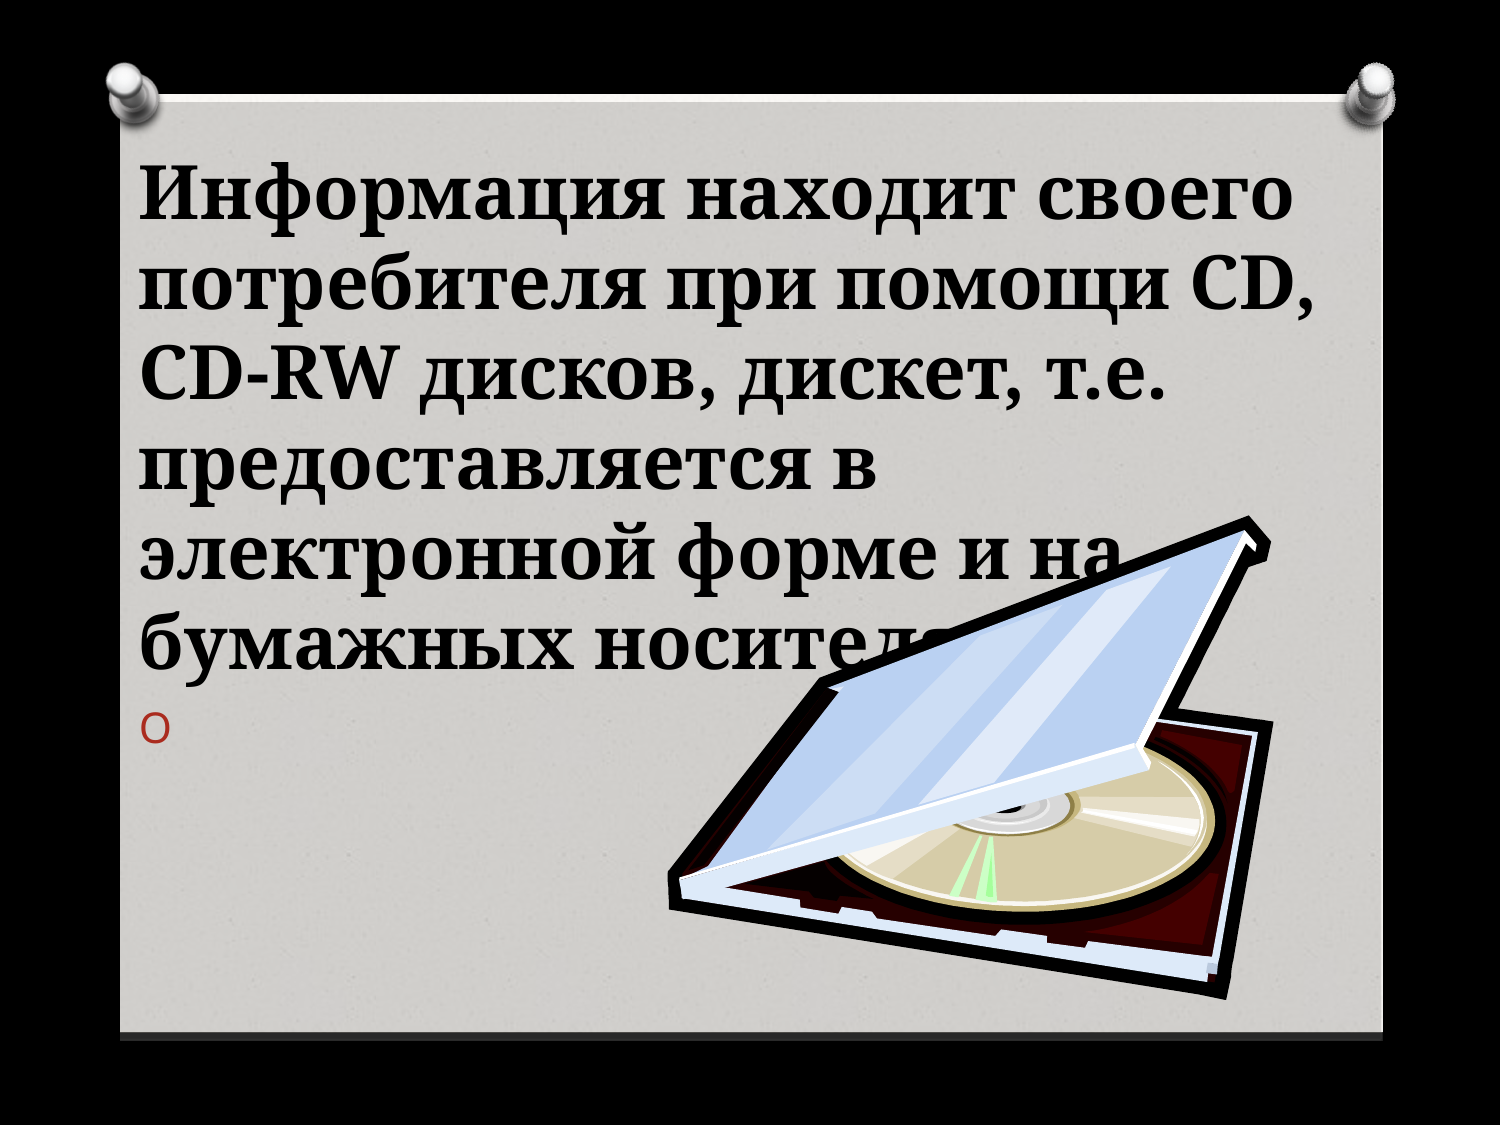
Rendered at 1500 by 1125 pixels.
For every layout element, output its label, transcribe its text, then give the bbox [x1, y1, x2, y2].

picture [667, 515, 1274, 1000]
list Информация находит своего потребителя при помощи СD, CD-RW дисков, дискет, т.е. предоставляется в электронной форме и на бумажных носителях. [123, 137, 1388, 1024]
